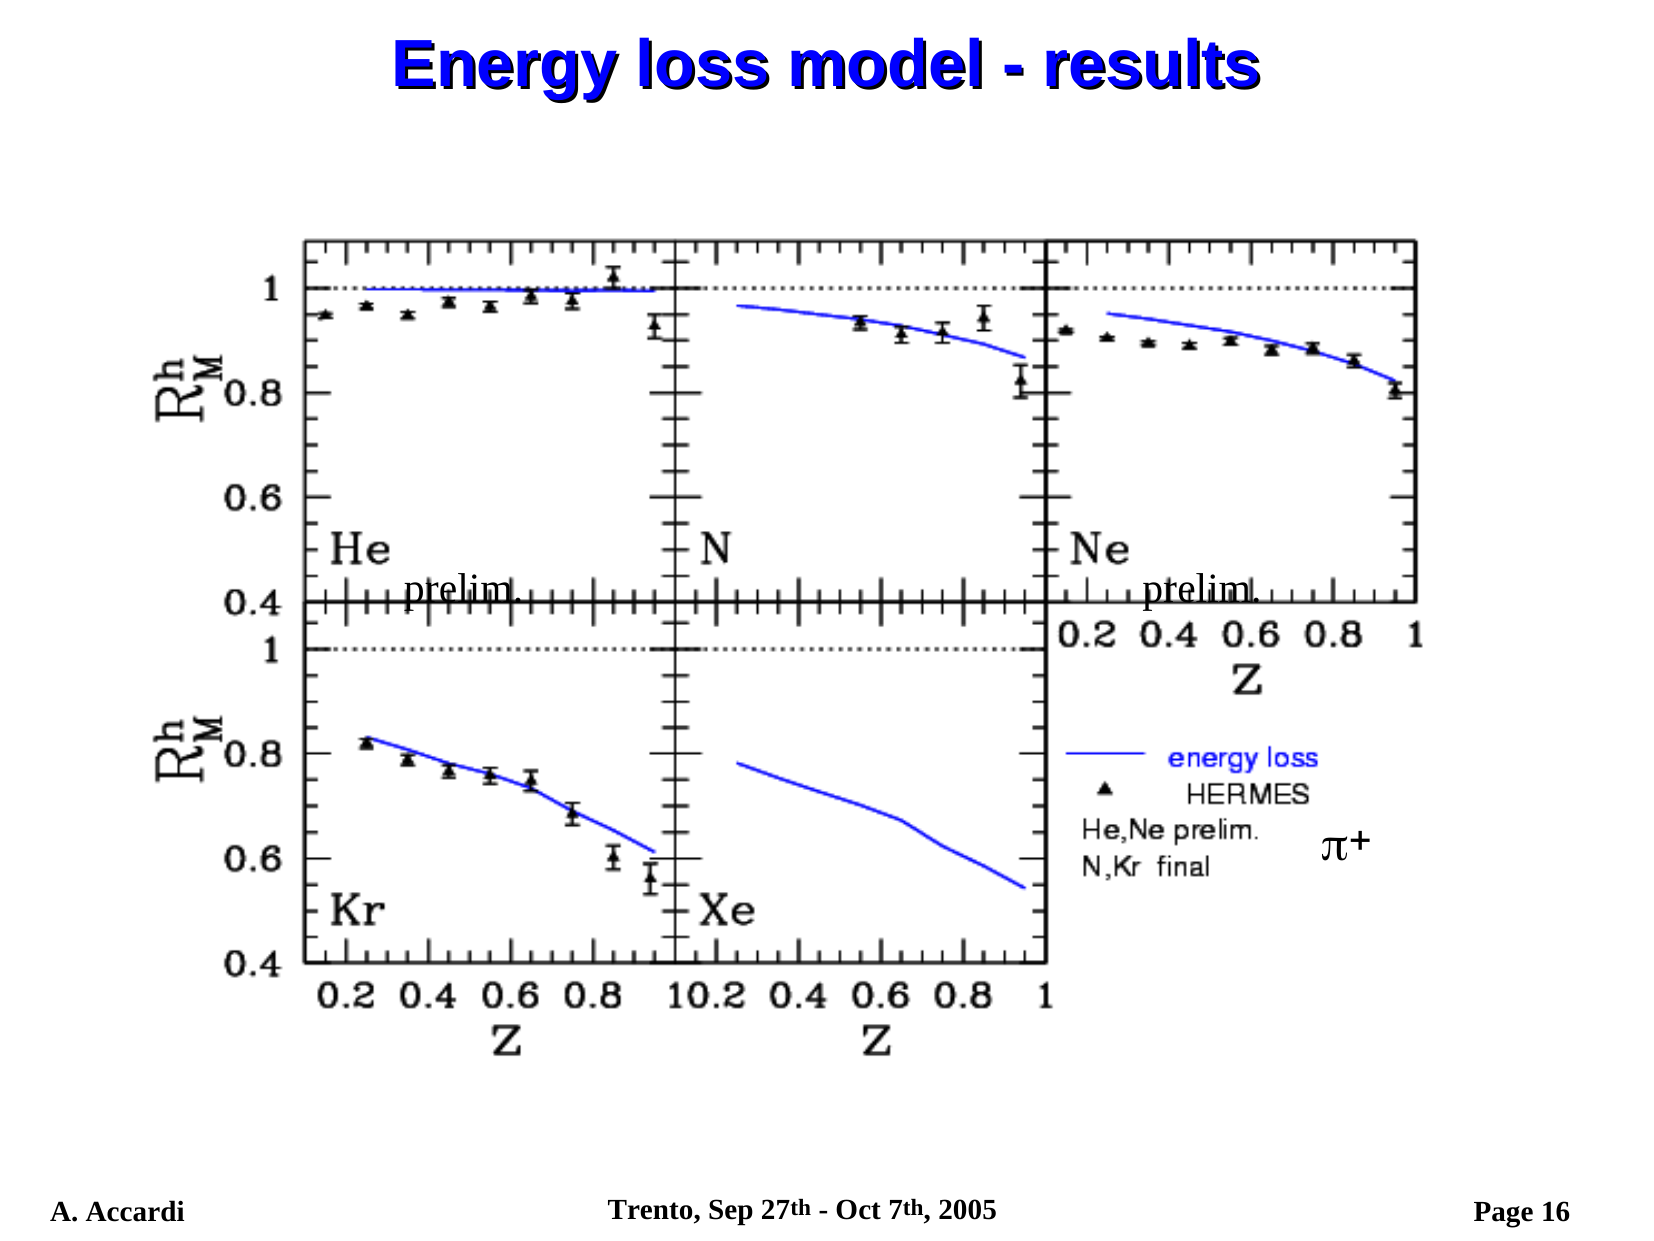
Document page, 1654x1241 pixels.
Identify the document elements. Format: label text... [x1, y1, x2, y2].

text_box prelim. [404, 565, 533, 620]
text_box p+ [1321, 824, 1371, 891]
text_box Energy loss model - results [29, 23, 1625, 110]
text_box Page 33 [1525, 1195, 1623, 1234]
text_box A. Accardi [32, 1187, 203, 1241]
text_box prelim. [1142, 565, 1272, 620]
picture [147, 231, 1425, 1060]
text_box Trento, Sep 27th - Oct 7th, 2005 [602, 1193, 1003, 1233]
